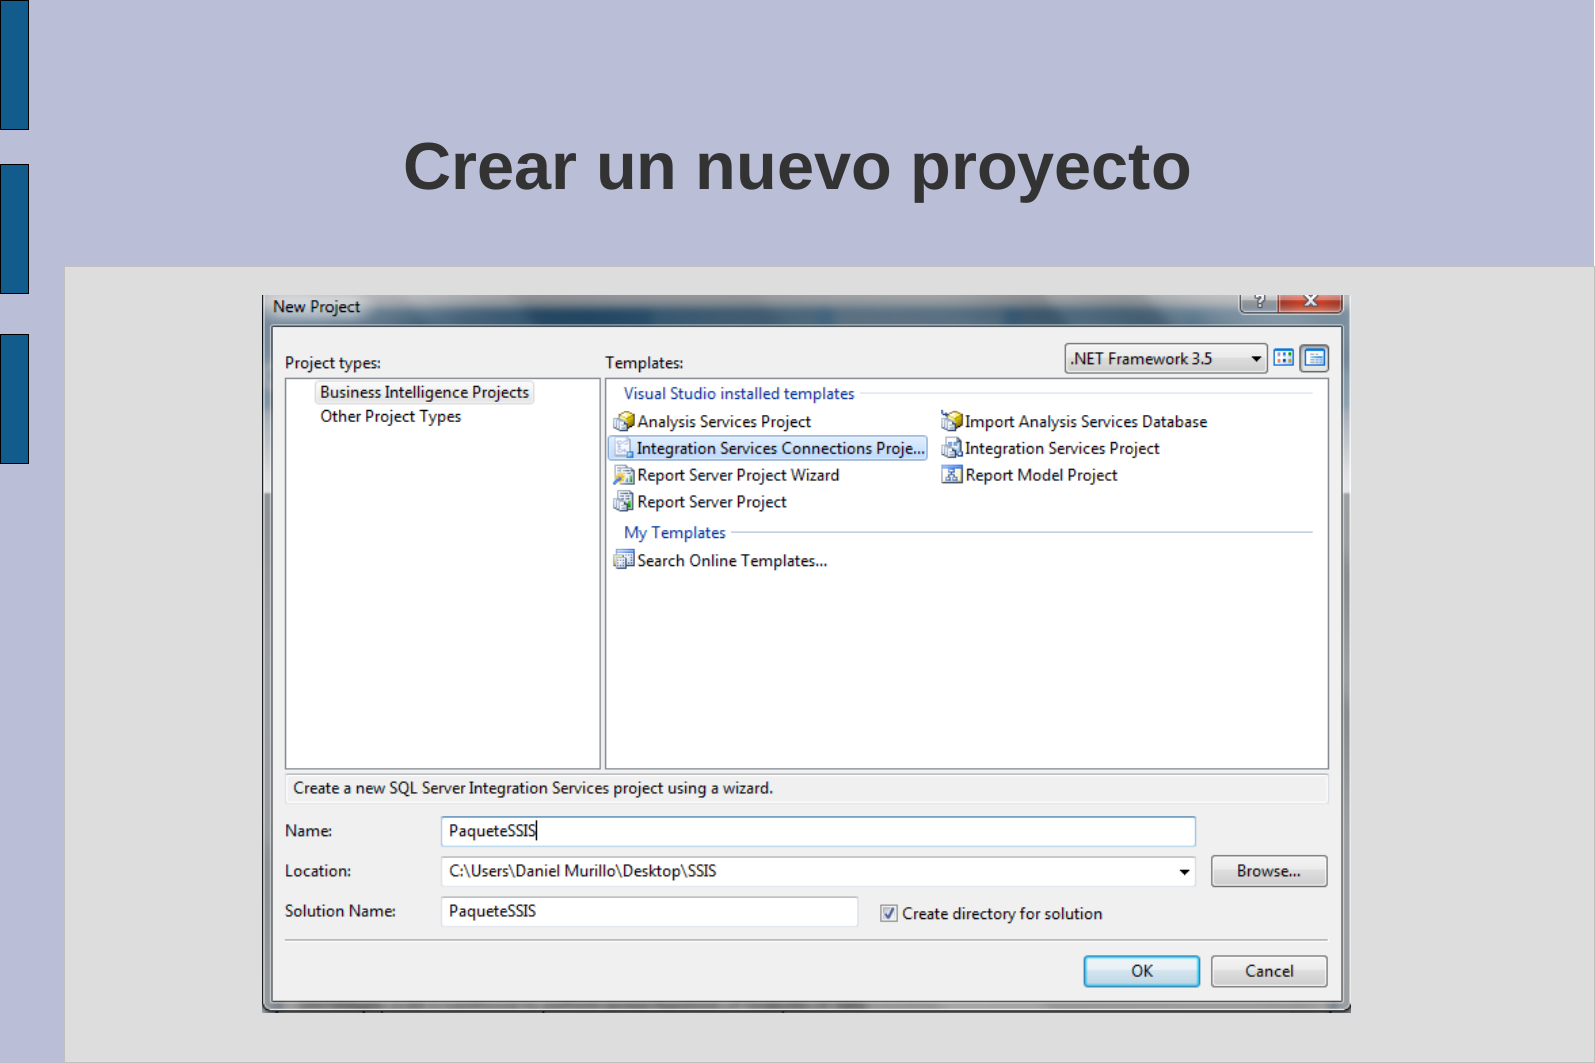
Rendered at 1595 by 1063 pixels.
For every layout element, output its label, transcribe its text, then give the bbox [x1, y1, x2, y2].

picture [262, 295, 1351, 1013]
title Crear un nuevo proyecto [117, 78, 1479, 256]
